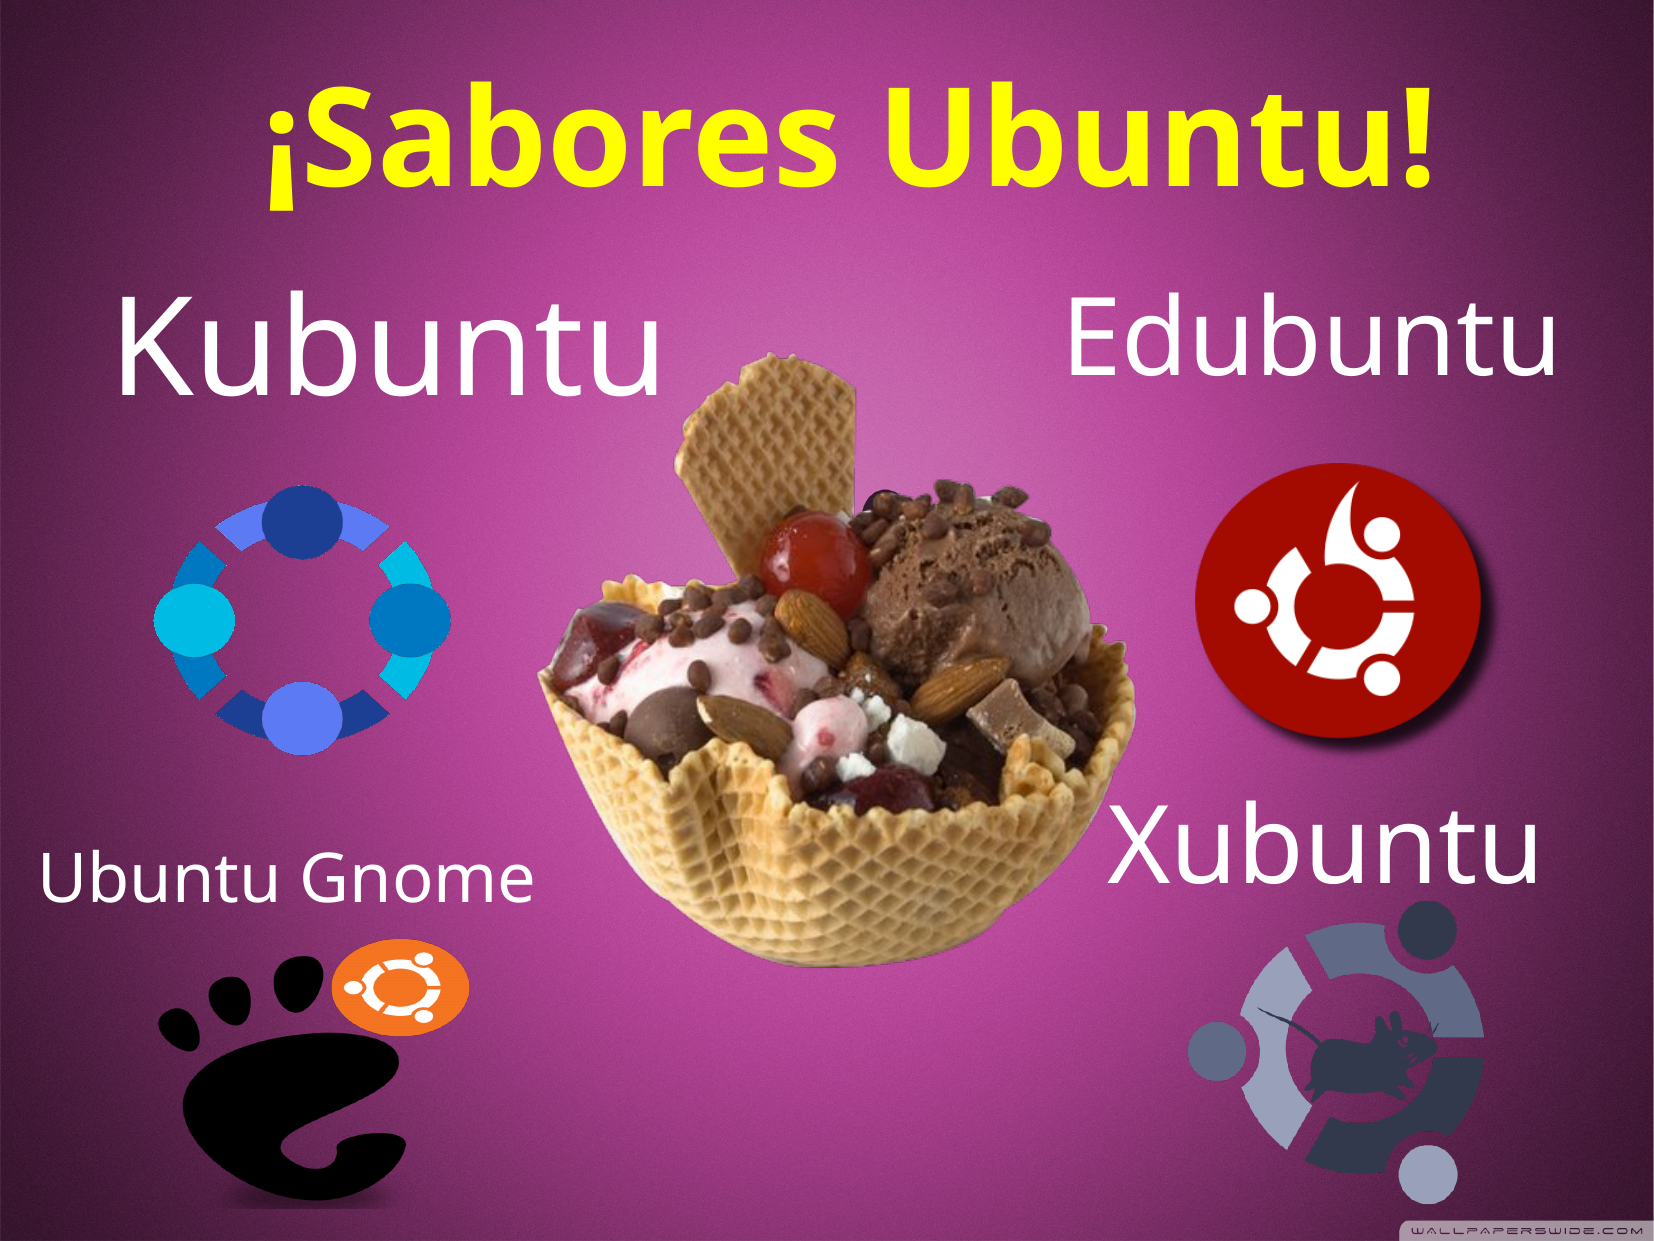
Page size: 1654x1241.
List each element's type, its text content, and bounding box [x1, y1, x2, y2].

text_box Edubuntu [1005, 259, 1607, 411]
text_box Xubuntu [1051, 767, 1652, 919]
text_box Ubuntu Gnome [1, 829, 603, 981]
title ¡Sabores Ubuntu! [106, 29, 1595, 237]
picture [0, 0, 1654, 1241]
text_box Kubuntu [38, 248, 839, 556]
